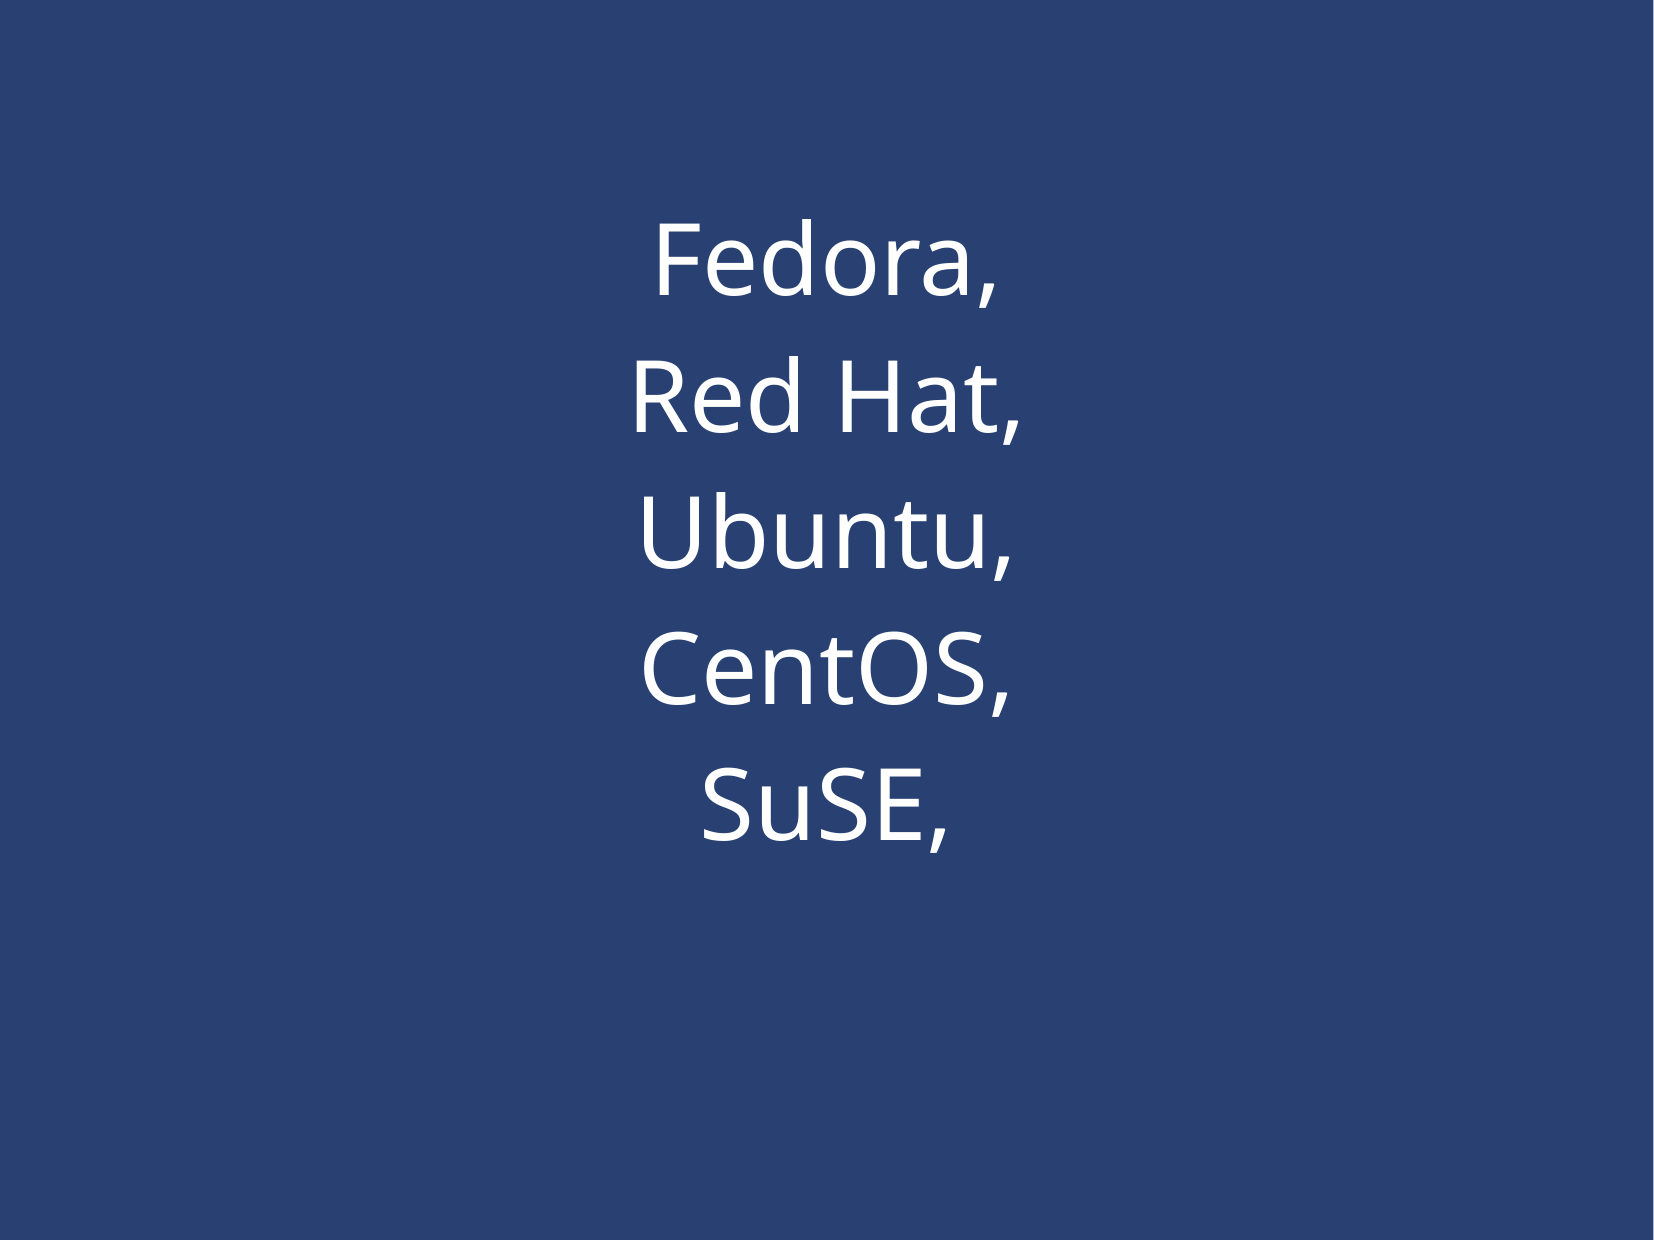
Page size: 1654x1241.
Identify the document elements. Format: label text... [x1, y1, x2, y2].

subtitle Fedora, Red Hat, Ubuntu, CentOS, SuSE, [82, 49, 1571, 1109]
